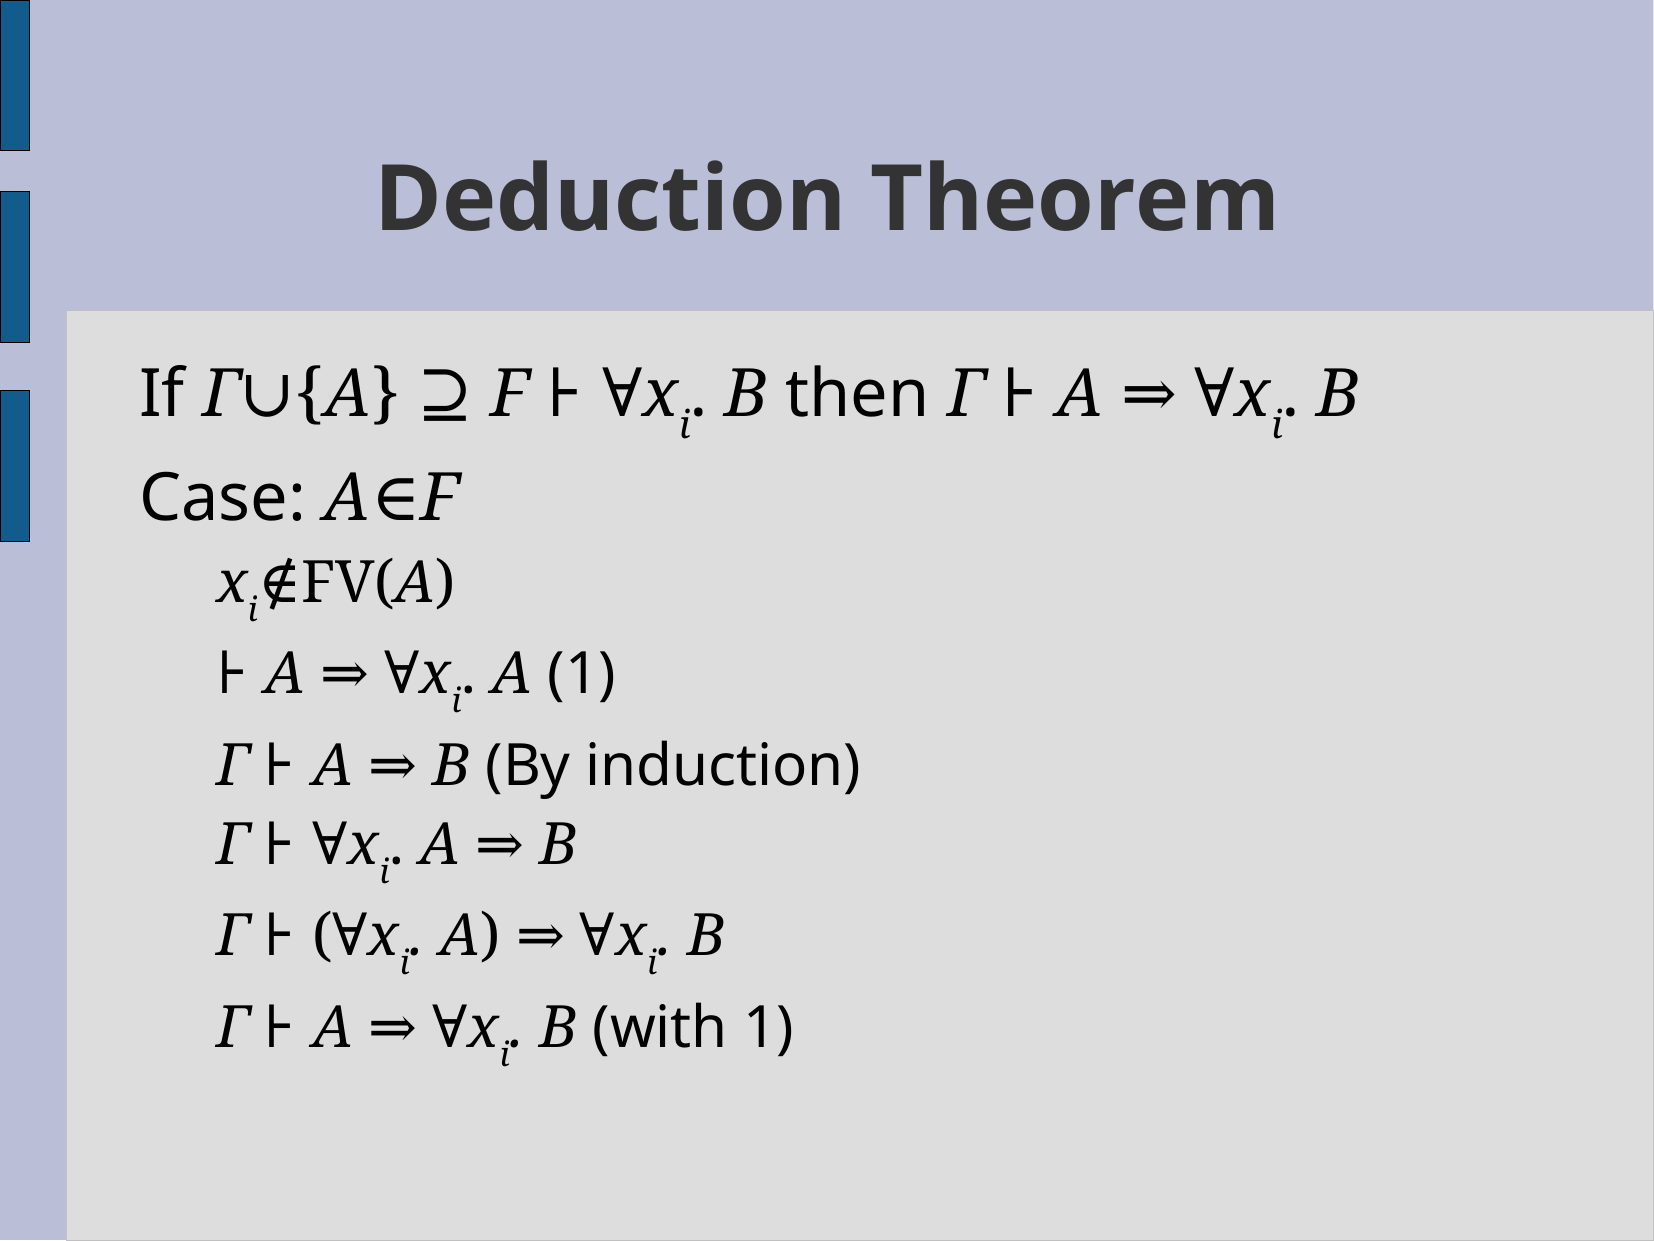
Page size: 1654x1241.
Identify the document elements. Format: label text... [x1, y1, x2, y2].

title Deduction Theorem [121, 91, 1534, 299]
list If Γ∪{A} ⊇ F ⊦ ∀xi. B then Γ ⊦ A ⇒ ∀xi. B Case: A∈F xi∉FV(A) ⊦ A ⇒ ∀xi. A (1) Γ ⊦ A ⇒ B (By induction) Γ ⊦ ∀xi. A ⇒ B Γ ⊦ (∀xi. A) ⇒ ∀xi. B Γ ⊦ A ⇒ ∀xi. B (with 1) [121, 344, 1534, 1127]
